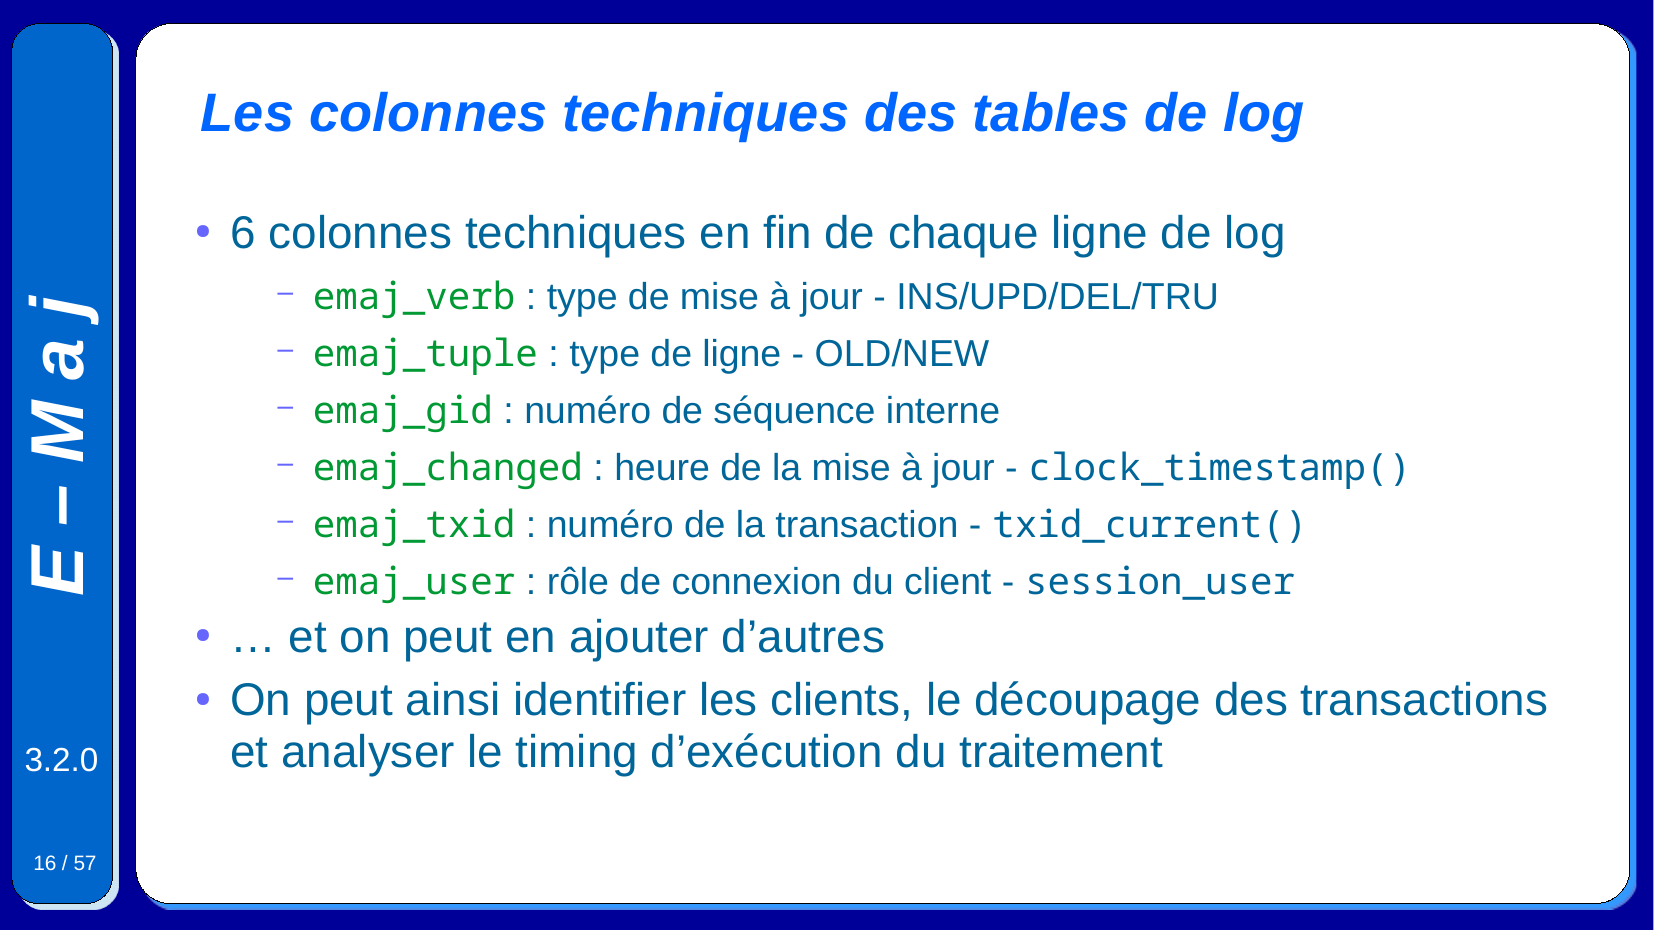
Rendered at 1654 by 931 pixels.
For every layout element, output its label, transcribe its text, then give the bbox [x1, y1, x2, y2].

list 6 colonnes techniques en fin de chaque ligne de log emaj_verb : type de mise à jour - INS/UPD/DEL/TRU emaj_tuple : type de ligne - OLD/NEW emaj_gid : numéro de séquence interne emaj_changed : heure de la mise à jour - clock_timestamp() emaj_txid : numéro de la transaction - txid_current() emaj_user : rôle de connexion du client - session_user … et on peut en ajouter d’autres On peut ainsi identifier les clients, le découpage des transactions et analyser le timing d’exécution du traitement [177, 206, 1587, 846]
title Les colonnes techniques des tables de log [200, 34, 1575, 191]
